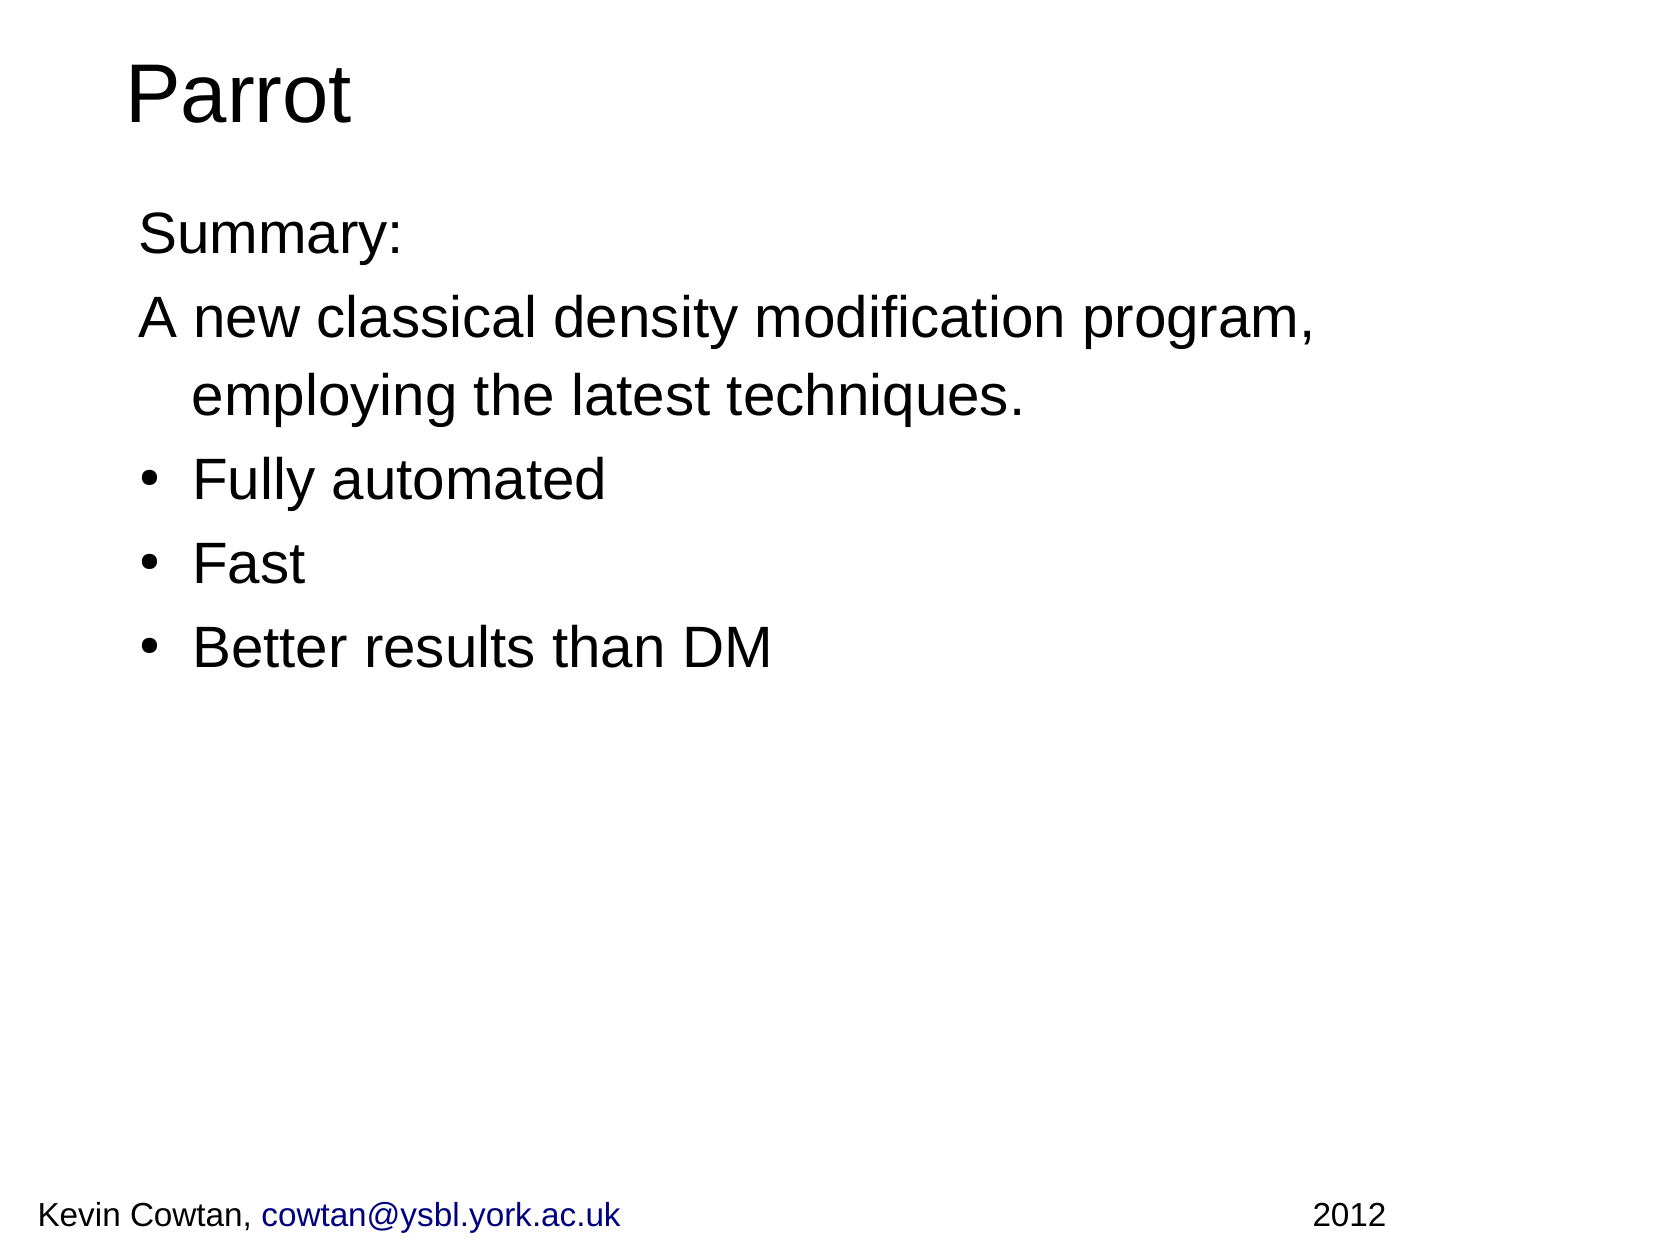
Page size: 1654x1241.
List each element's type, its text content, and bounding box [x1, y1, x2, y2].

list Summary: A new classical density modification program, employing the latest techniques. Fully automated Fast Better results than DM [121, 187, 1533, 1126]
title Parrot [125, 37, 1538, 151]
